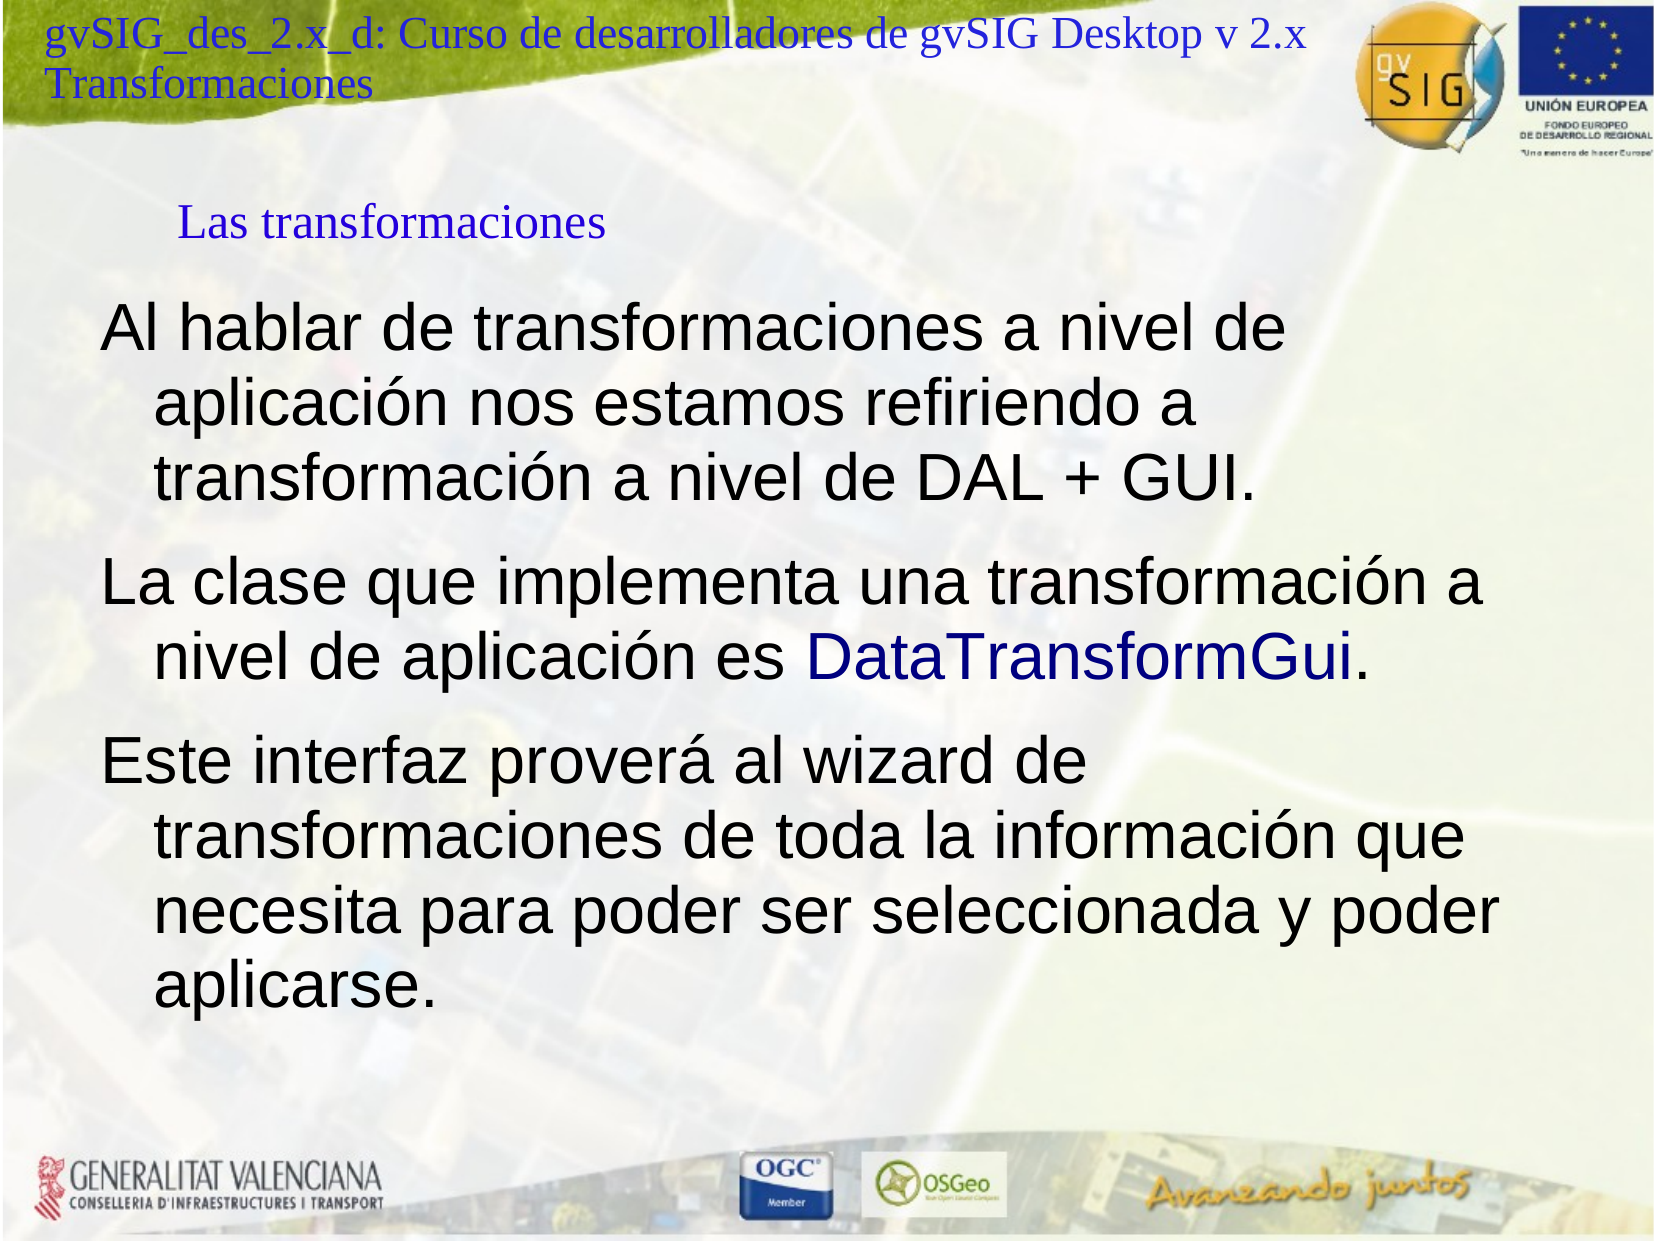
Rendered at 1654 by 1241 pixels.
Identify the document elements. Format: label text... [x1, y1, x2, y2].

list Al hablar de transformaciones a nivel de aplicación nos estamos refiriendo a transformación a nivel de DAL + GUI. La clase que implementa una transformación a nivel de aplicación es DataTransformGui. Este interfaz proverá al wizard de transformaciones de toda la información que necesita para poder ser seleccionada y poder aplicarse. [82, 290, 1571, 1023]
picture [2, 0, 1654, 1241]
title Las transformaciones [177, 95, 1329, 290]
